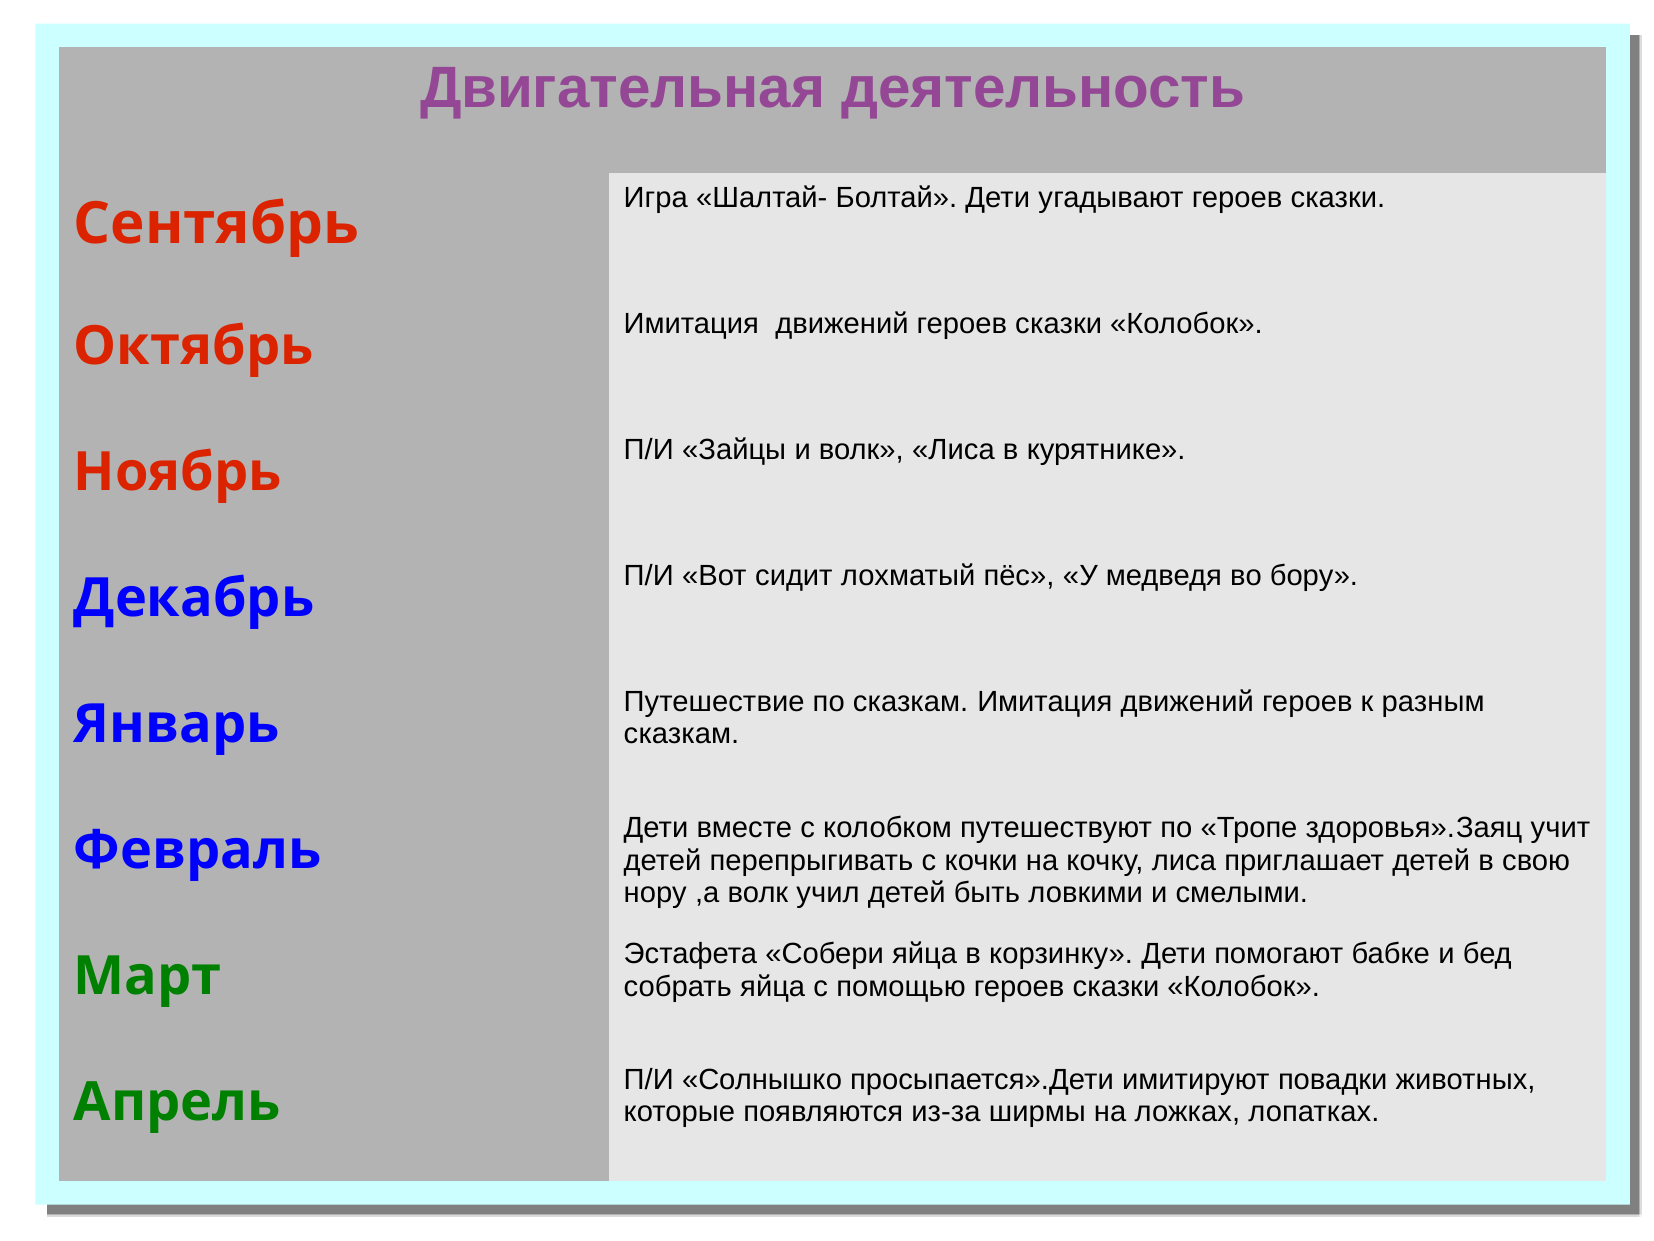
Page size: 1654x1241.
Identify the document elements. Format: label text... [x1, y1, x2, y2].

table_cell П/И «Вот сидит лохматый пёс», «У медведя во бору». [609, 551, 1606, 677]
table_cell Октябрь [59, 299, 609, 425]
table_cell Апрель [59, 1055, 609, 1181]
table_cell Март [59, 929, 609, 1055]
text_box [35, 23, 1630, 1205]
table_cell Январь [59, 677, 609, 803]
table_cell Игра «Шалтай- Болтай». Дети угадывают героев сказки. [609, 173, 1606, 299]
table_cell Февраль [59, 803, 609, 929]
table_cell Ноябрь [59, 425, 609, 551]
table_cell П/И «Солнышко просыпается».Дети имитируют повадки животных, которые появляются из-за ширмы на ложках, лопатках. [609, 1055, 1606, 1181]
table_cell Путешествие по сказкам. Имитация движений героев к разным сказкам. [609, 677, 1606, 803]
table_cell Декабрь [59, 551, 609, 677]
table_cell Дети вместе с колобком путешествуют по «Тропе здоровья».Заяц учит детей перепрыгивать с кочки на кочку, лиса приглашает детей в свою нору ,а волк учил детей быть ловкими и смелыми. [609, 803, 1606, 929]
table_cell Имитация движений героев сказки «Колобок». [609, 299, 1606, 425]
table_cell Сентябрь [59, 173, 609, 299]
table_header Двигательная деятельность [59, 47, 1606, 173]
table_cell П/И «Зайцы и волк», «Лиса в курятнике». [609, 425, 1606, 551]
table_cell Эстафета «Собери яйца в корзинку». Дети помогают бабке и бед собрать яйца с помощью героев сказки «Колобок». [609, 929, 1606, 1055]
